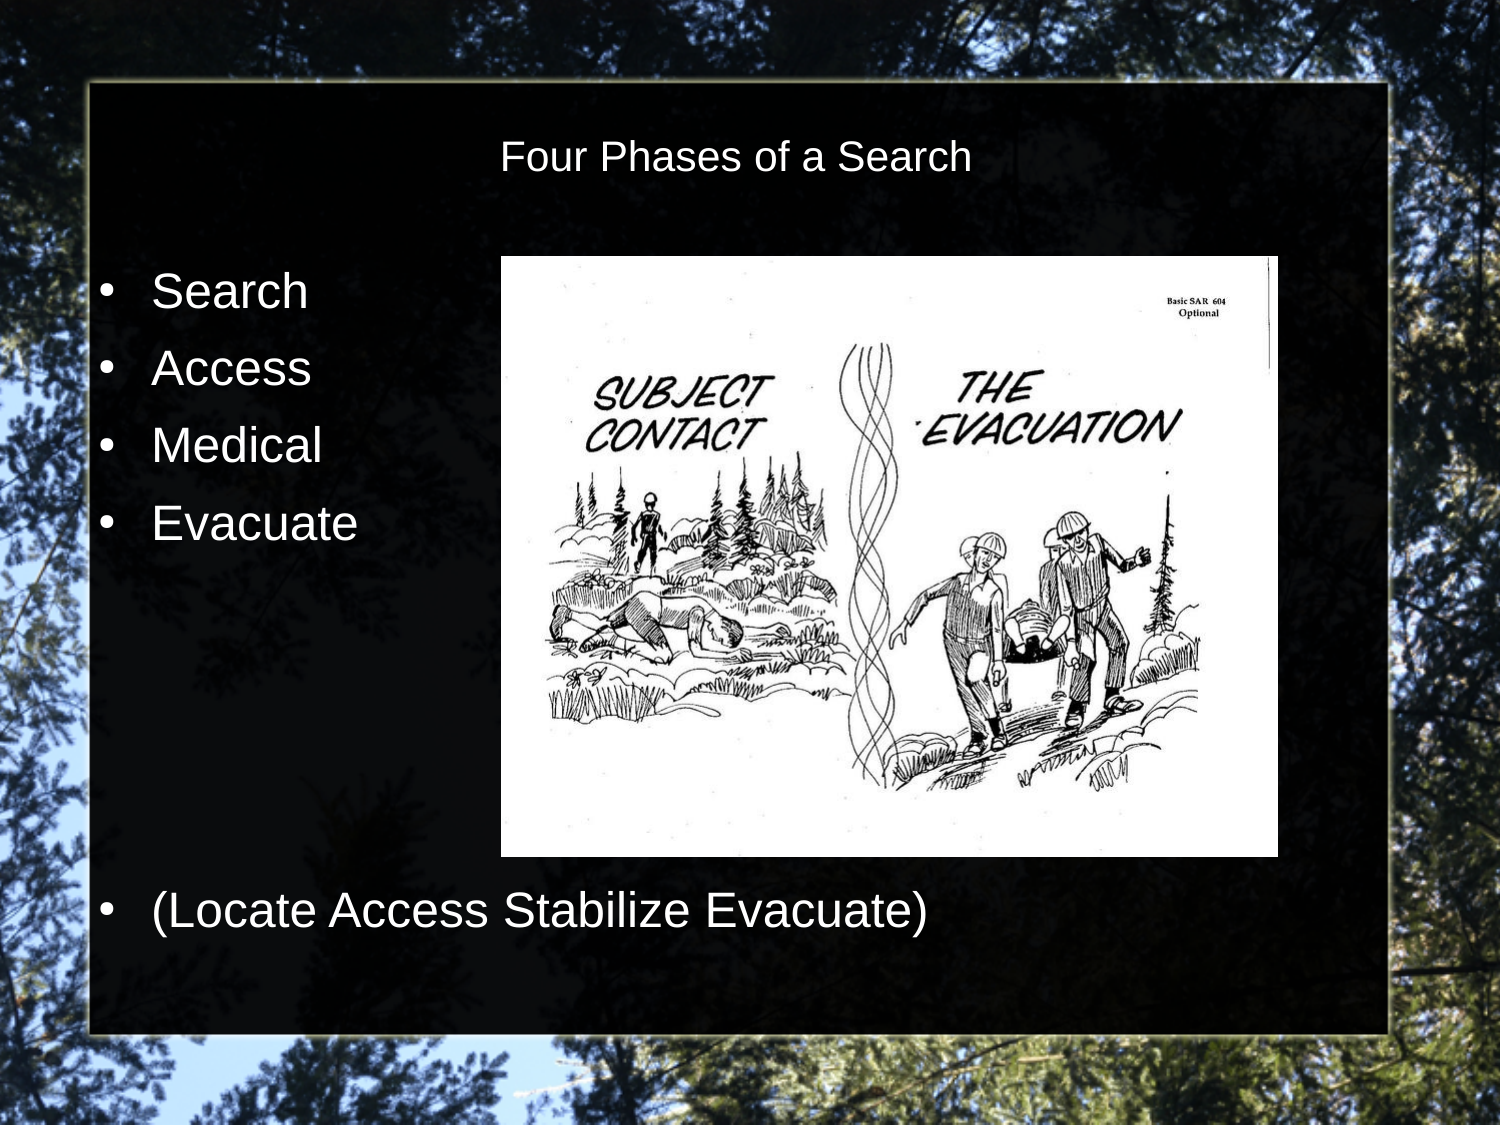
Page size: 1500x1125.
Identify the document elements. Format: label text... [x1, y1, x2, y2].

list Search Access Medical Evacuate (Locate Access Stabilize Evacuate) [80, 263, 1393, 938]
picture [0, 0, 1500, 1125]
title Four Phases of a Search [80, 80, 1393, 233]
